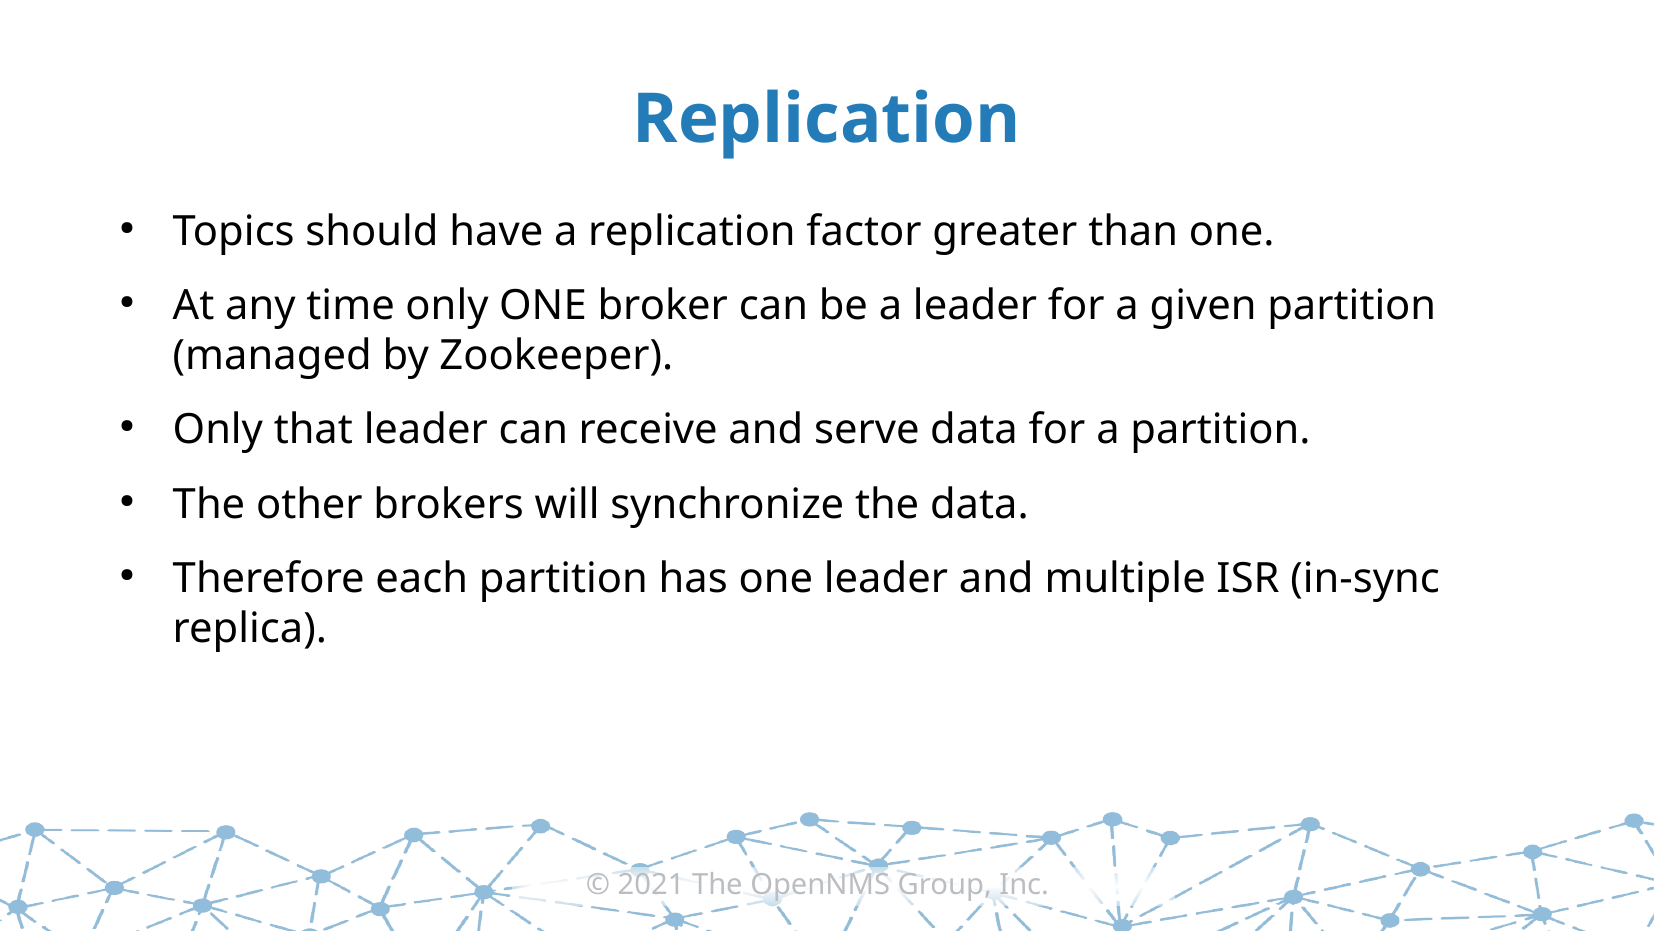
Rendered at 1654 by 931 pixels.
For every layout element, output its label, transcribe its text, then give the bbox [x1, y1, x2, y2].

list Topics should have a replication factor greater than one. At any time only ONE broker can be a leader for a given partition (managed by Zookeeper). Only that leader can receive and serve data for a partition. The other brokers will synchronize the data. Therefore each partition has one leader and multiple ISR (in-sync replica). [374, 484, 1288, 523]
title Replication [156, 110, 1497, 119]
